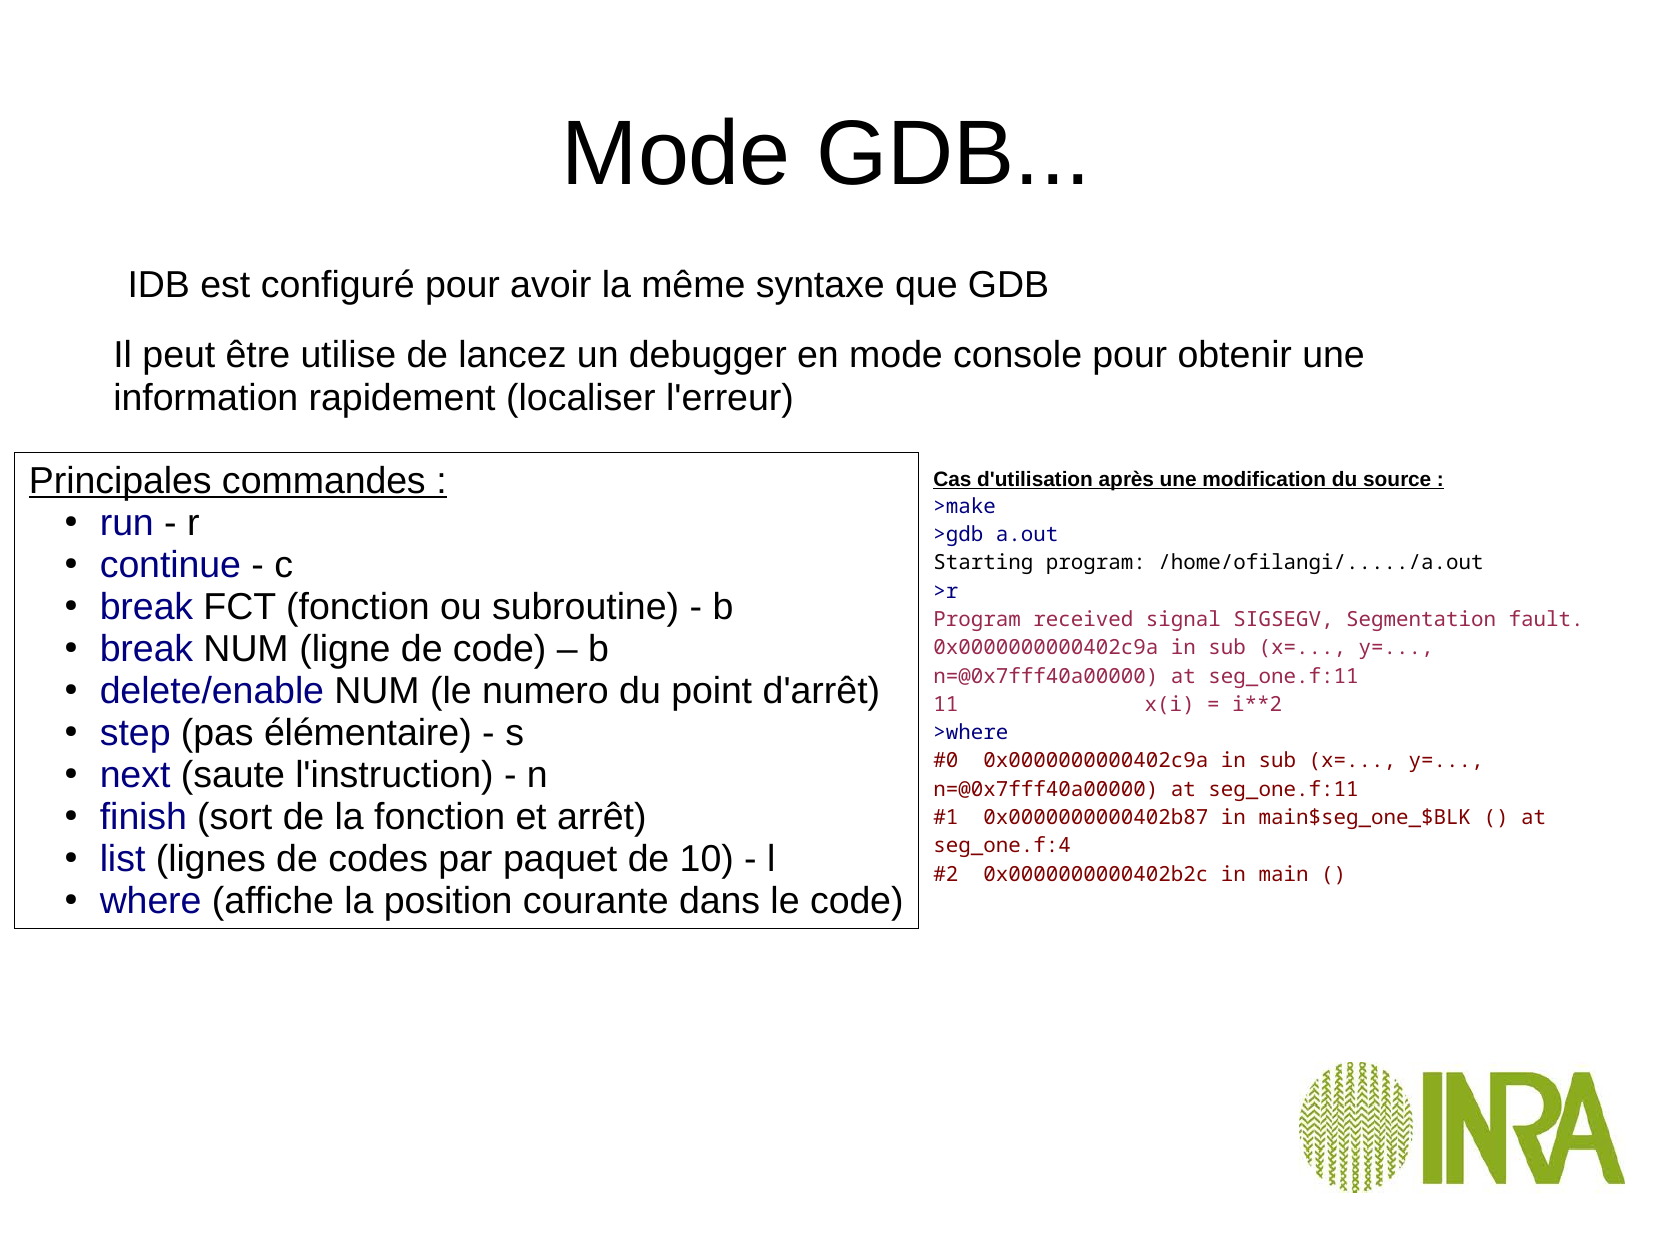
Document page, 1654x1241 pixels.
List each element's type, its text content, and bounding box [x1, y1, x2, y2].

text_box Principales commandes : run - r continue - c break FCT (fonction ou subroutine) - b break NUM (ligne de code) – b delete/enable NUM (le numero du point d'arrêt) step (pas élémentaire) - s next (saute l'instruction) - n finish (sort de la fonction et arrêt) list (lignes de codes par paquet de 10) - l where (affiche la position courante dans le code) [14, 452, 919, 929]
text_box Cas d'utilisation après une modification du source : >make >gdb a.out Starting program: /home/ofilangi/...../a.out >r Program received signal SIGSEGV, Segmentation fault. 0x0000000000402c9a in sub (x=..., y=..., n=@0x7fff40a00000) at seg_one.f:11 11 x(i) = i**2 >where #0 0x0000000000402c9a in sub (x=..., y=..., n=@0x7fff40a00000) at seg_one.f:11 #1 0x0000000000402b87 in main$seg_one_$BLK () at seg_one.f:4 #2 0x0000000000402b2c in main () [918, 460, 1632, 837]
title Mode GDB... [82, 49, 1571, 257]
picture [1299, 1062, 1625, 1193]
text_box IDB est configuré pour avoir la même syntaxe que GDB [112, 256, 1065, 314]
text_box Il peut être utilise de lancez un debugger en mode console pour obtenir une information rapidement (localiser l'erreur) [98, 326, 1566, 426]
